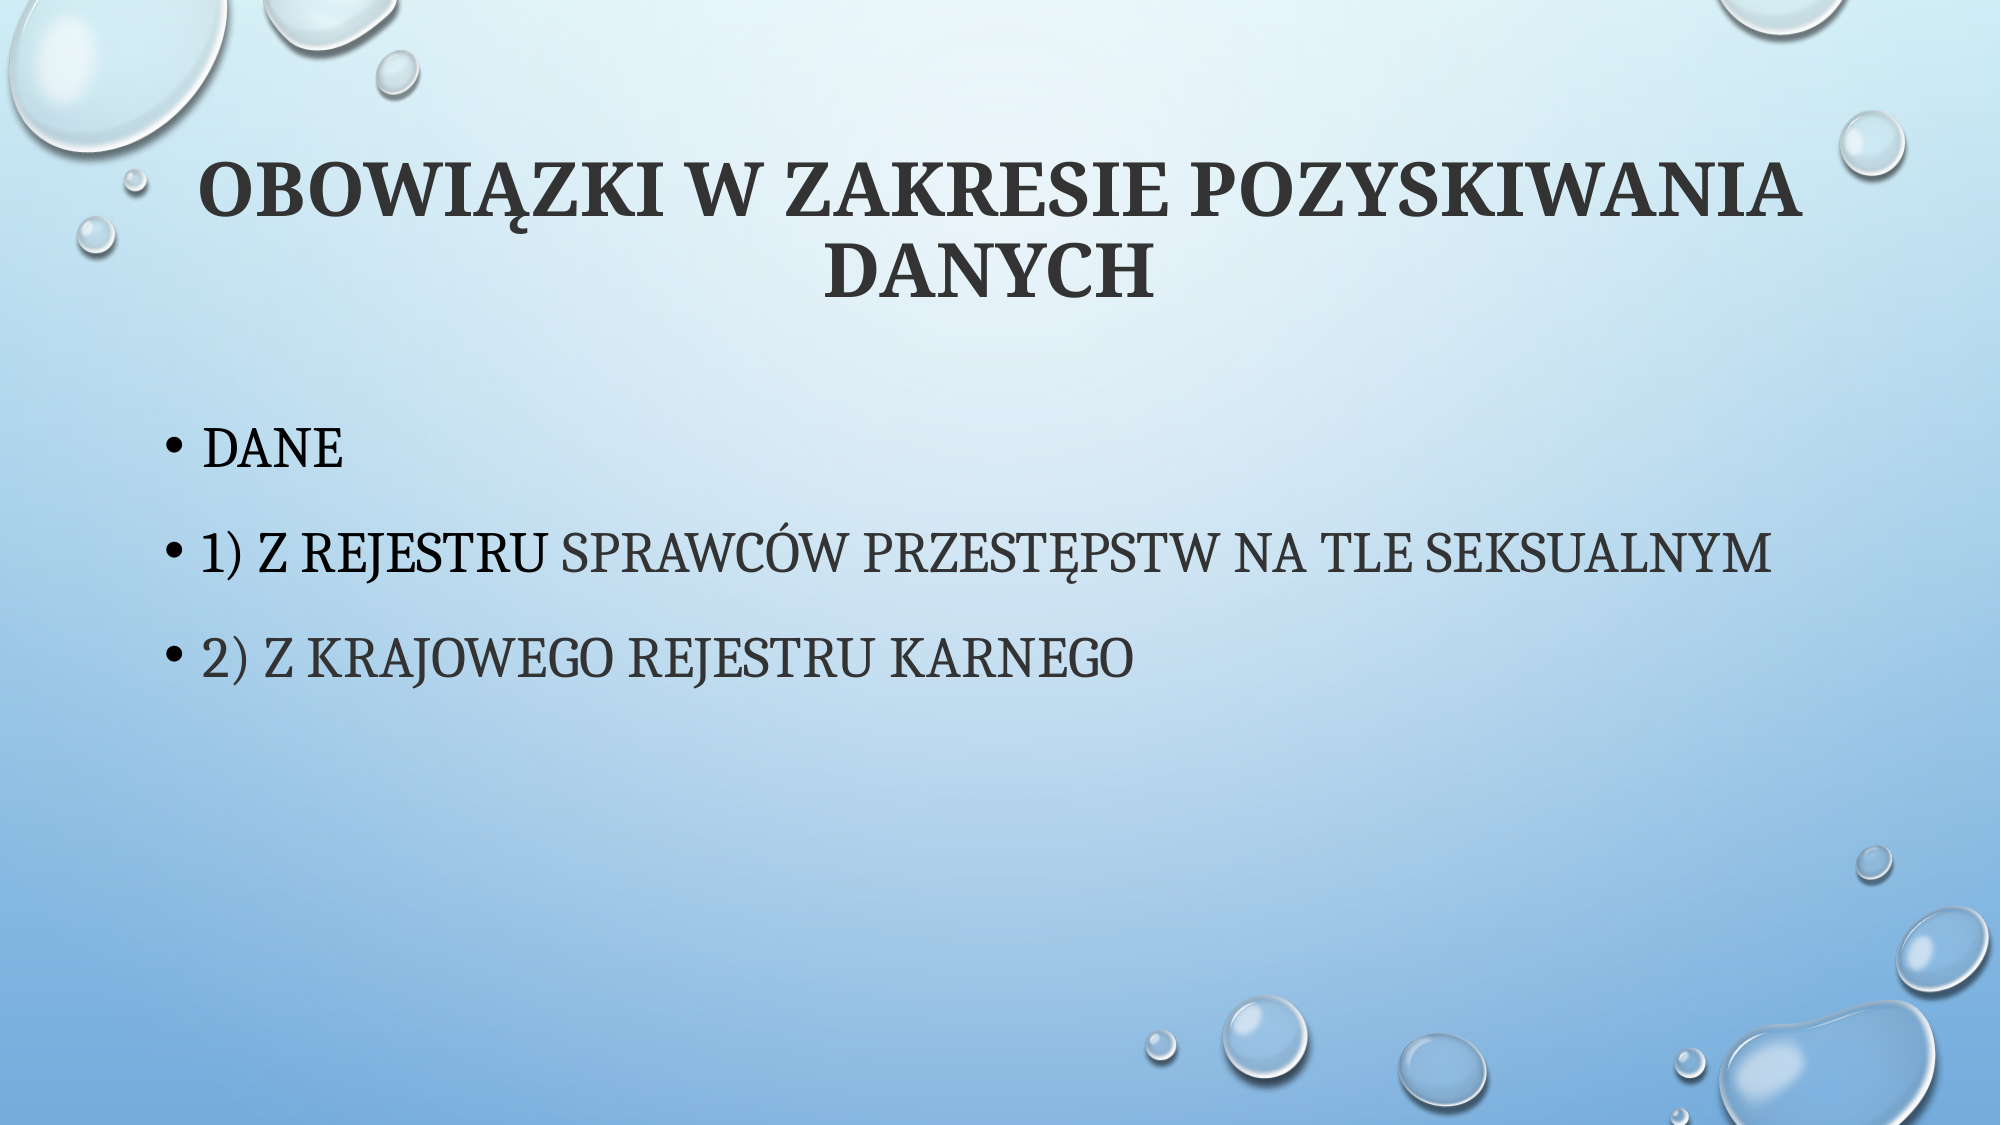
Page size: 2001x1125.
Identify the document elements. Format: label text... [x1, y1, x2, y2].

title obowiązki w zakresie pozyskiwania danych [149, 101, 1851, 364]
list Dane 1) z rejestru Sprawców Przestępstw na Tle Seksualnym 2) z krajowego rejestru karnego [149, 388, 1850, 950]
